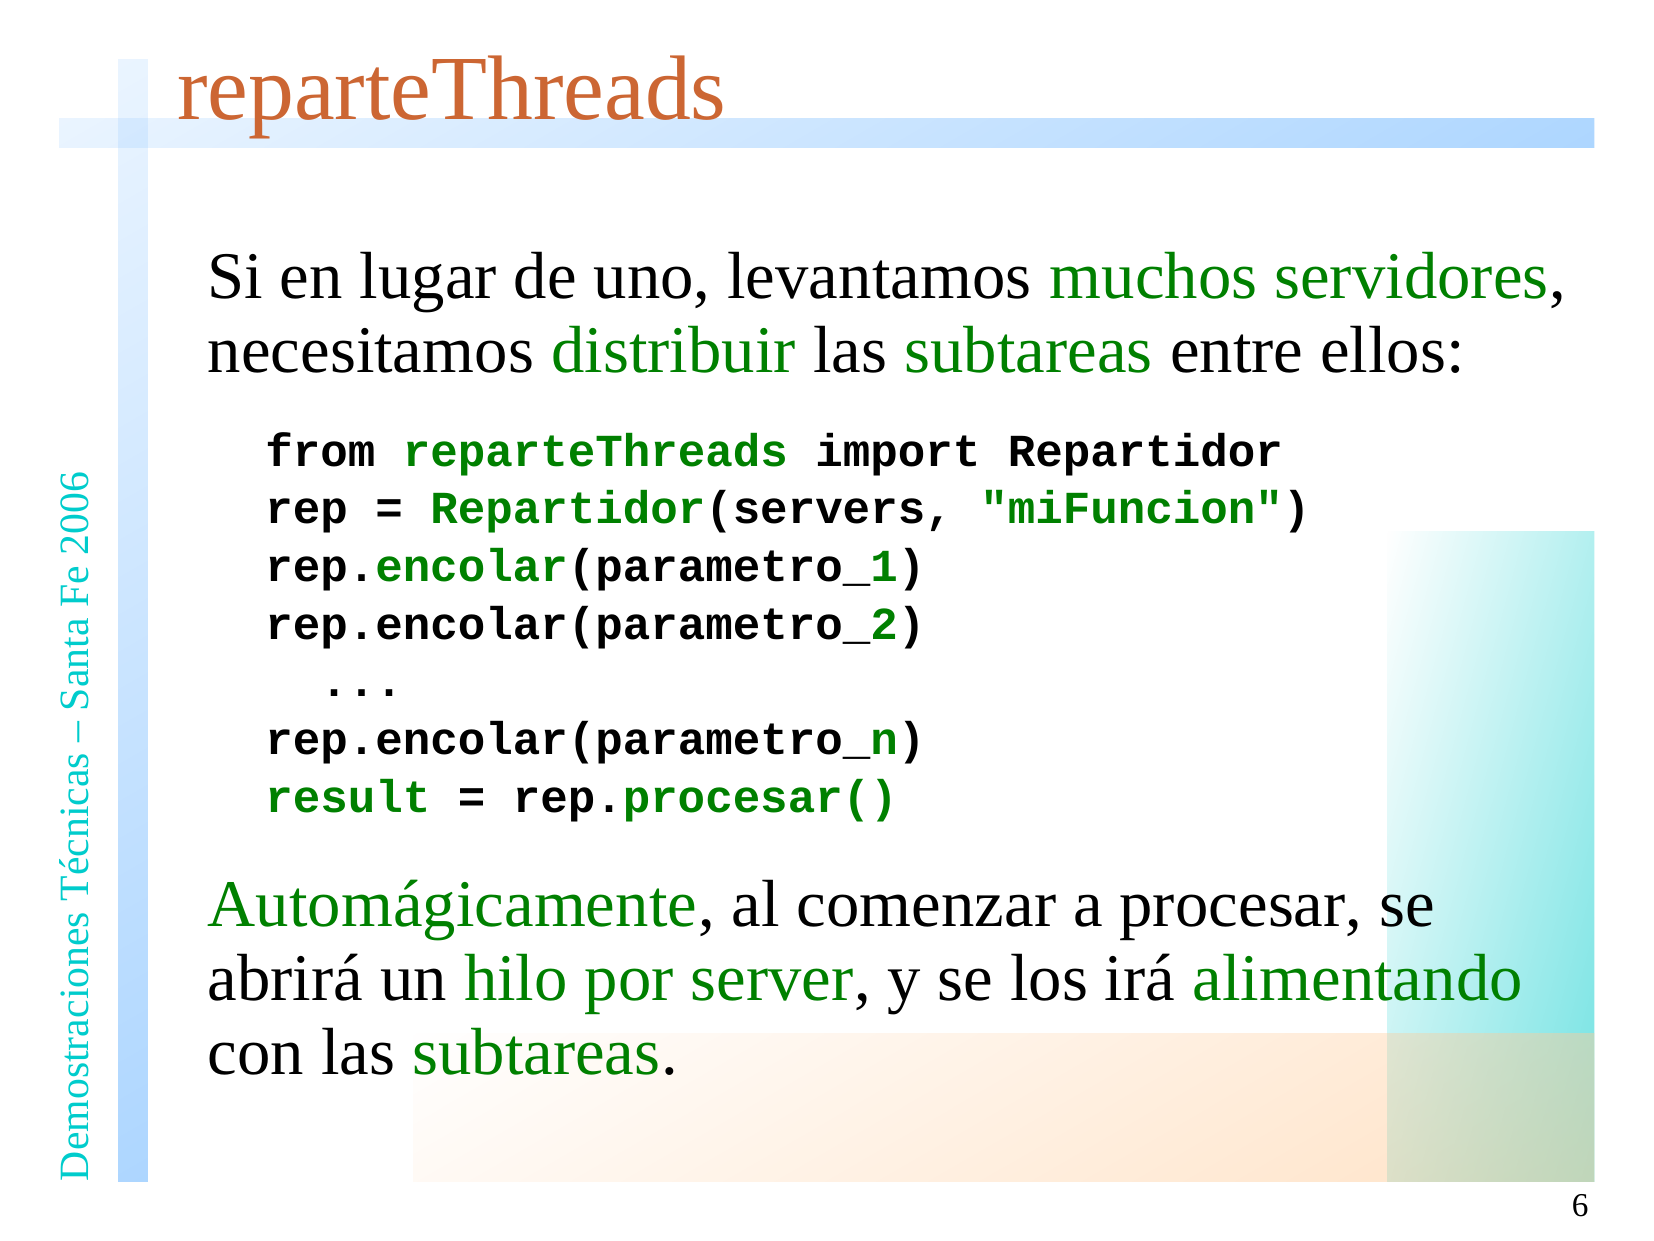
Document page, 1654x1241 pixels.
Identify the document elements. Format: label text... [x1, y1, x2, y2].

title reparteThreads [177, 25, 1595, 147]
subtitle Si en lugar de uno, levantamos muchos servidores, necesitamos distribuir las subtareas entre ellos: from reparteThreads import Repartidor rep = Repartidor(servers, "miFuncion") rep.encolar(parametro_1) rep.encolar(parametro_2) ... rep.encolar(parametro_n) result = rep.procesar() Automágicamente, al comenzar a procesar, se abrirá un hilo por server, y se los irá alimentando con las subtareas. [147, 147, 1595, 1181]
